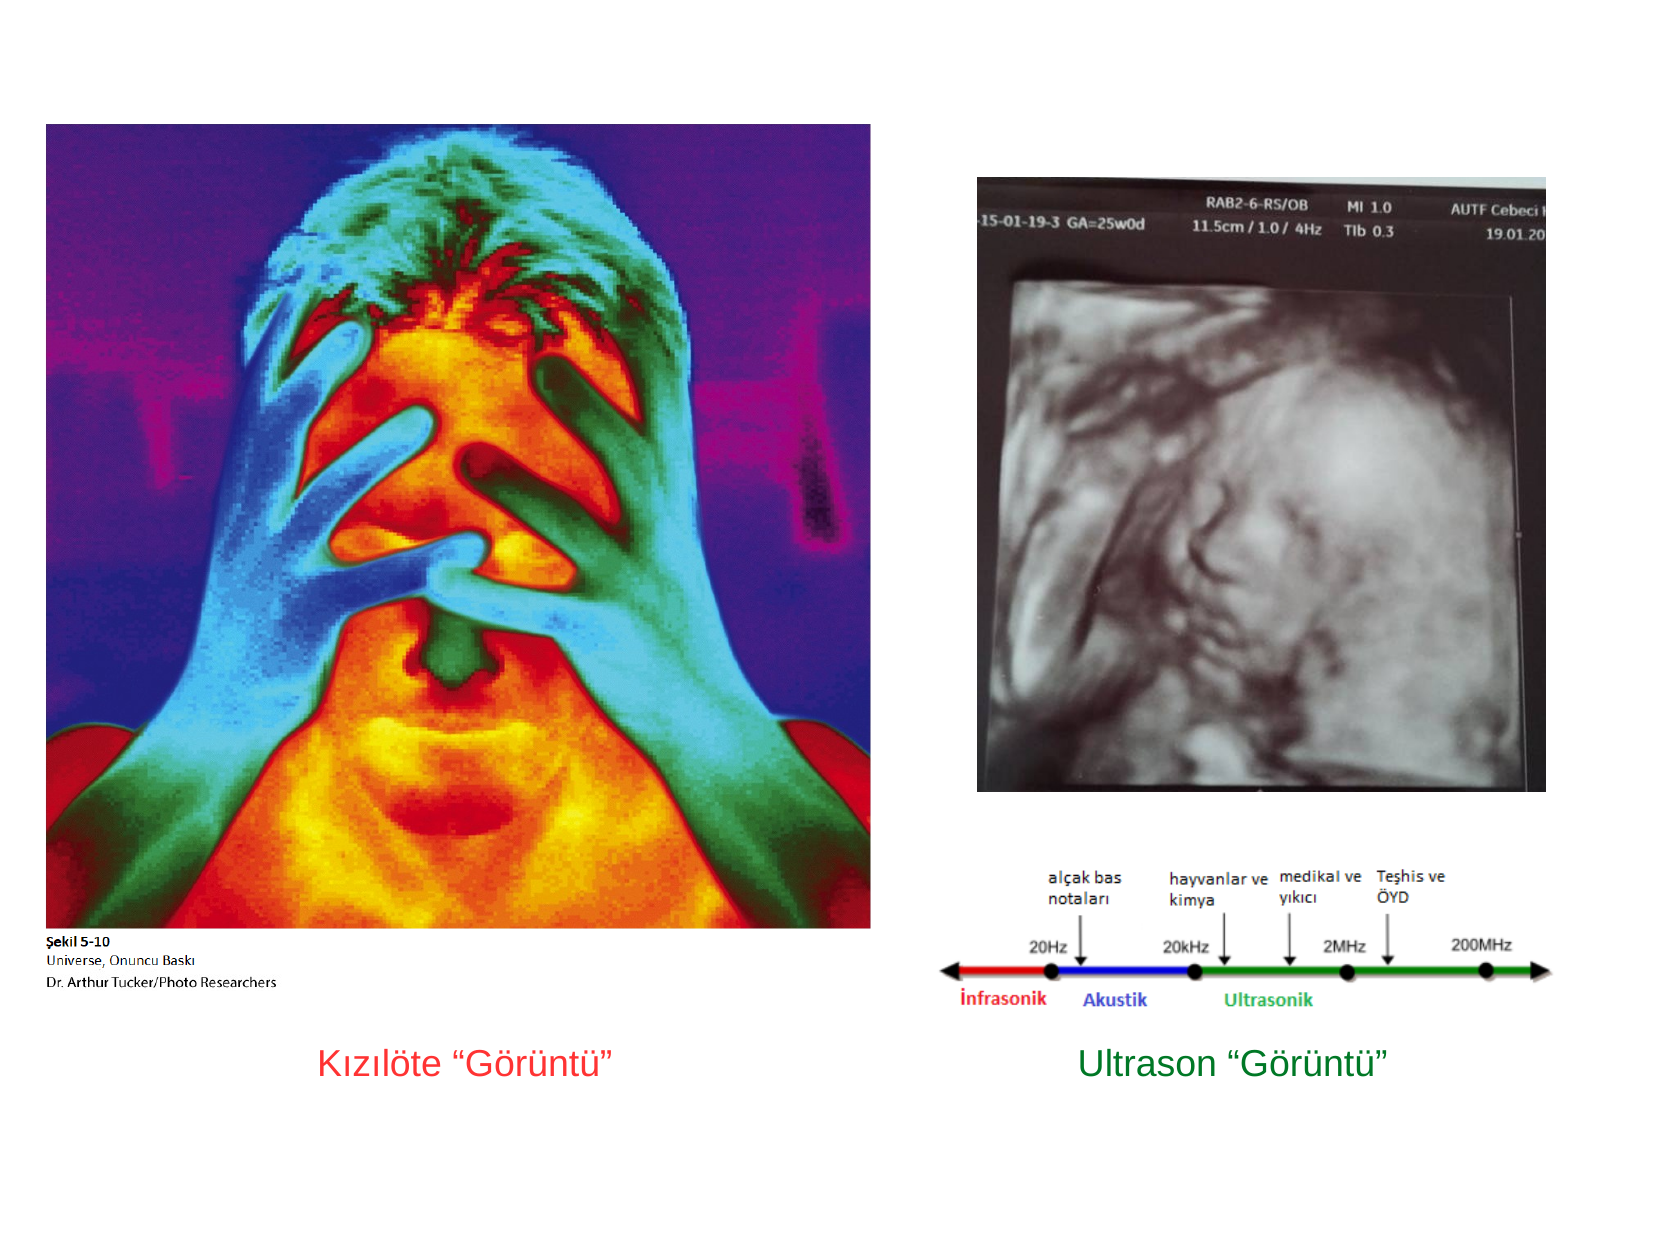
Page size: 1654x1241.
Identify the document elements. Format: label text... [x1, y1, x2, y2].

text_box Ultrason “Görüntü” [872, 1035, 1593, 1092]
picture [45, 124, 871, 991]
text_box Kızılöte “Görüntü” [105, 1035, 826, 1092]
picture [934, 854, 1561, 1033]
picture [977, 177, 1546, 792]
